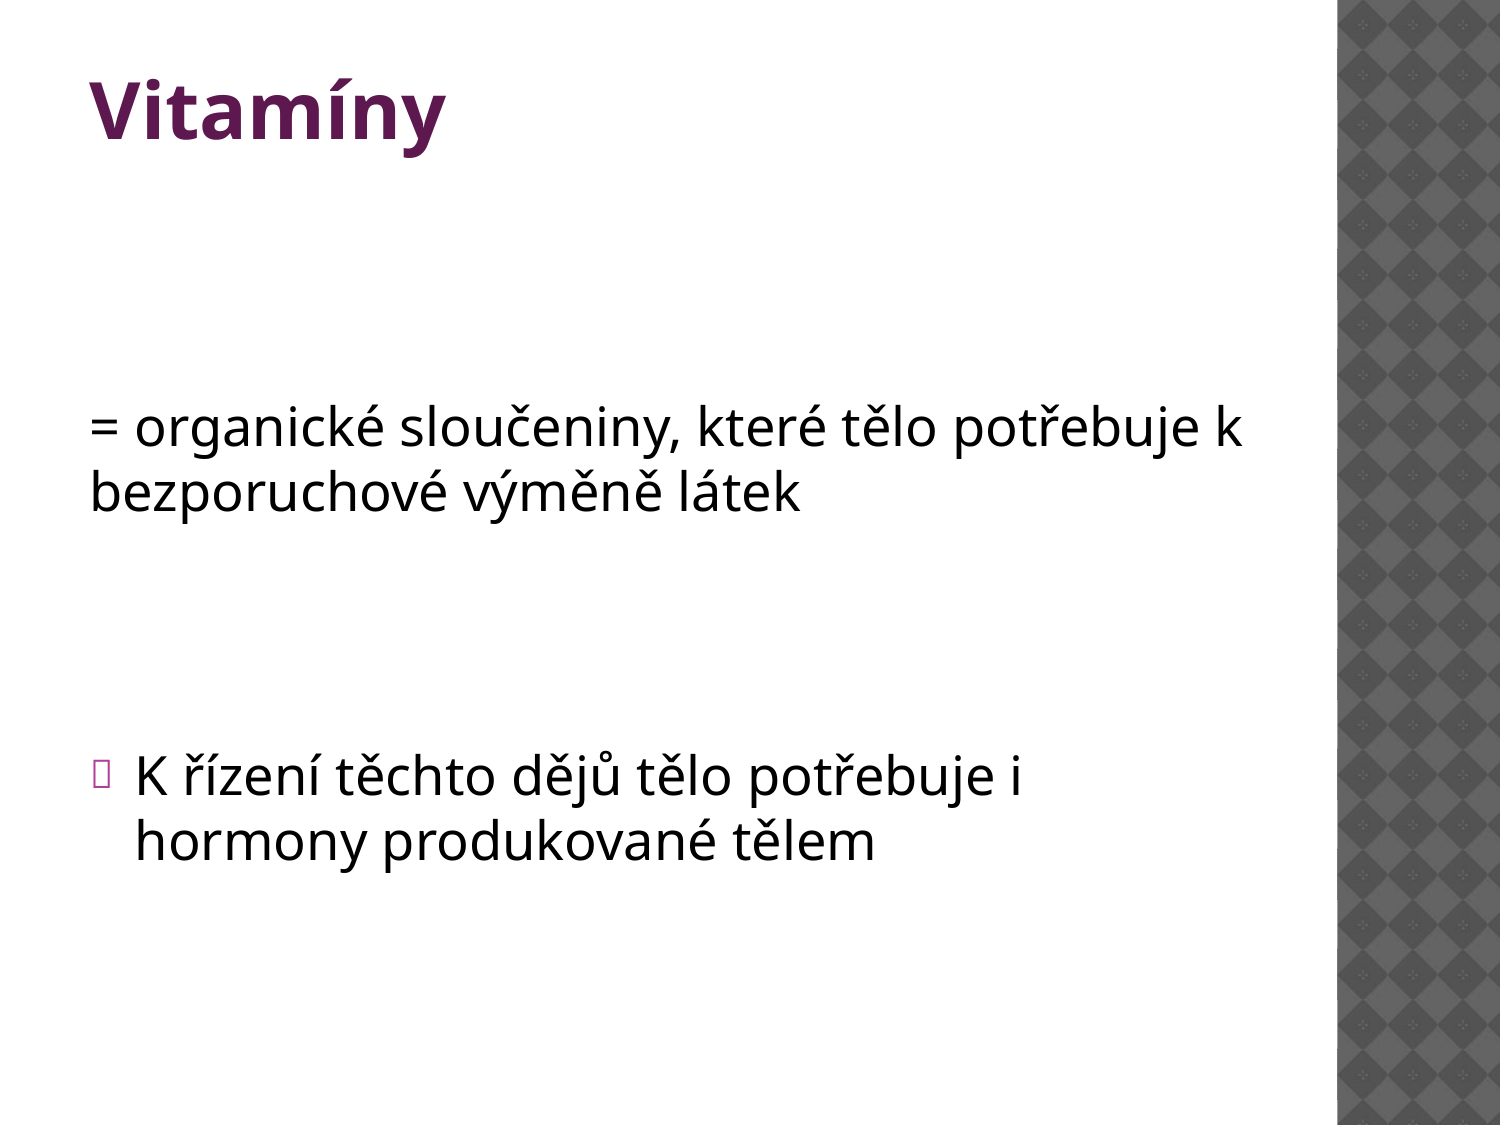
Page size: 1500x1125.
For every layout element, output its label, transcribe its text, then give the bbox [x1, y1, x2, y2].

picture [1337, 0, 1500, 1125]
title Vitamíny [75, 52, 1263, 240]
list = organické sloučeniny, které tělo potřebuje k bezporuchové výměně látek K řízení těchto dějů tělo potřebuje i hormony produkované tělem [75, 385, 1263, 1059]
